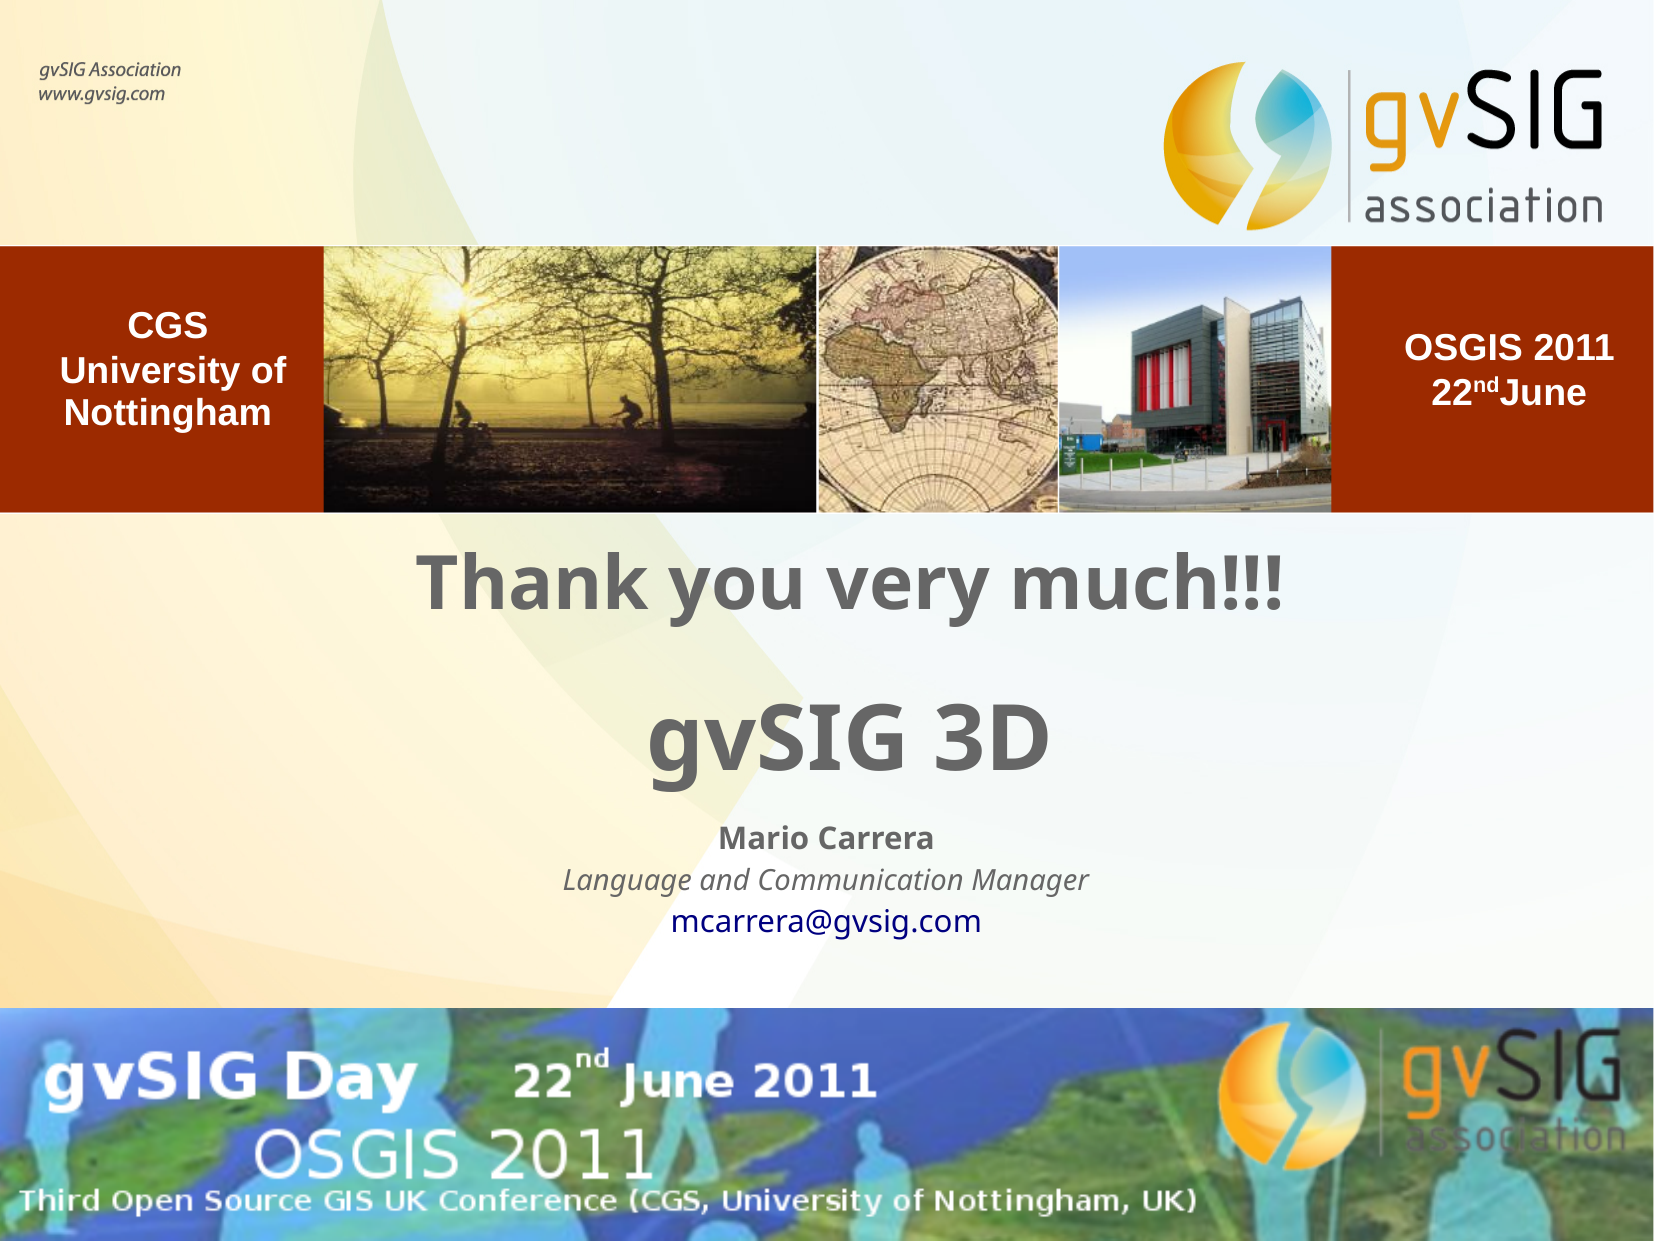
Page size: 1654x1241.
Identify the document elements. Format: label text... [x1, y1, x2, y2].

title gvSIG 3D [135, 667, 1566, 802]
title Thank you very much!!! [135, 531, 1566, 630]
text_box Mario Carrera Language and Communication Manager mcarrera@gvsig.com [472, 809, 1170, 1004]
text_box CGS University of Nottingham [16, 297, 319, 531]
text_box OSGIS 2011 22ndJune [1387, 318, 1631, 512]
picture [0, 0, 1654, 1241]
